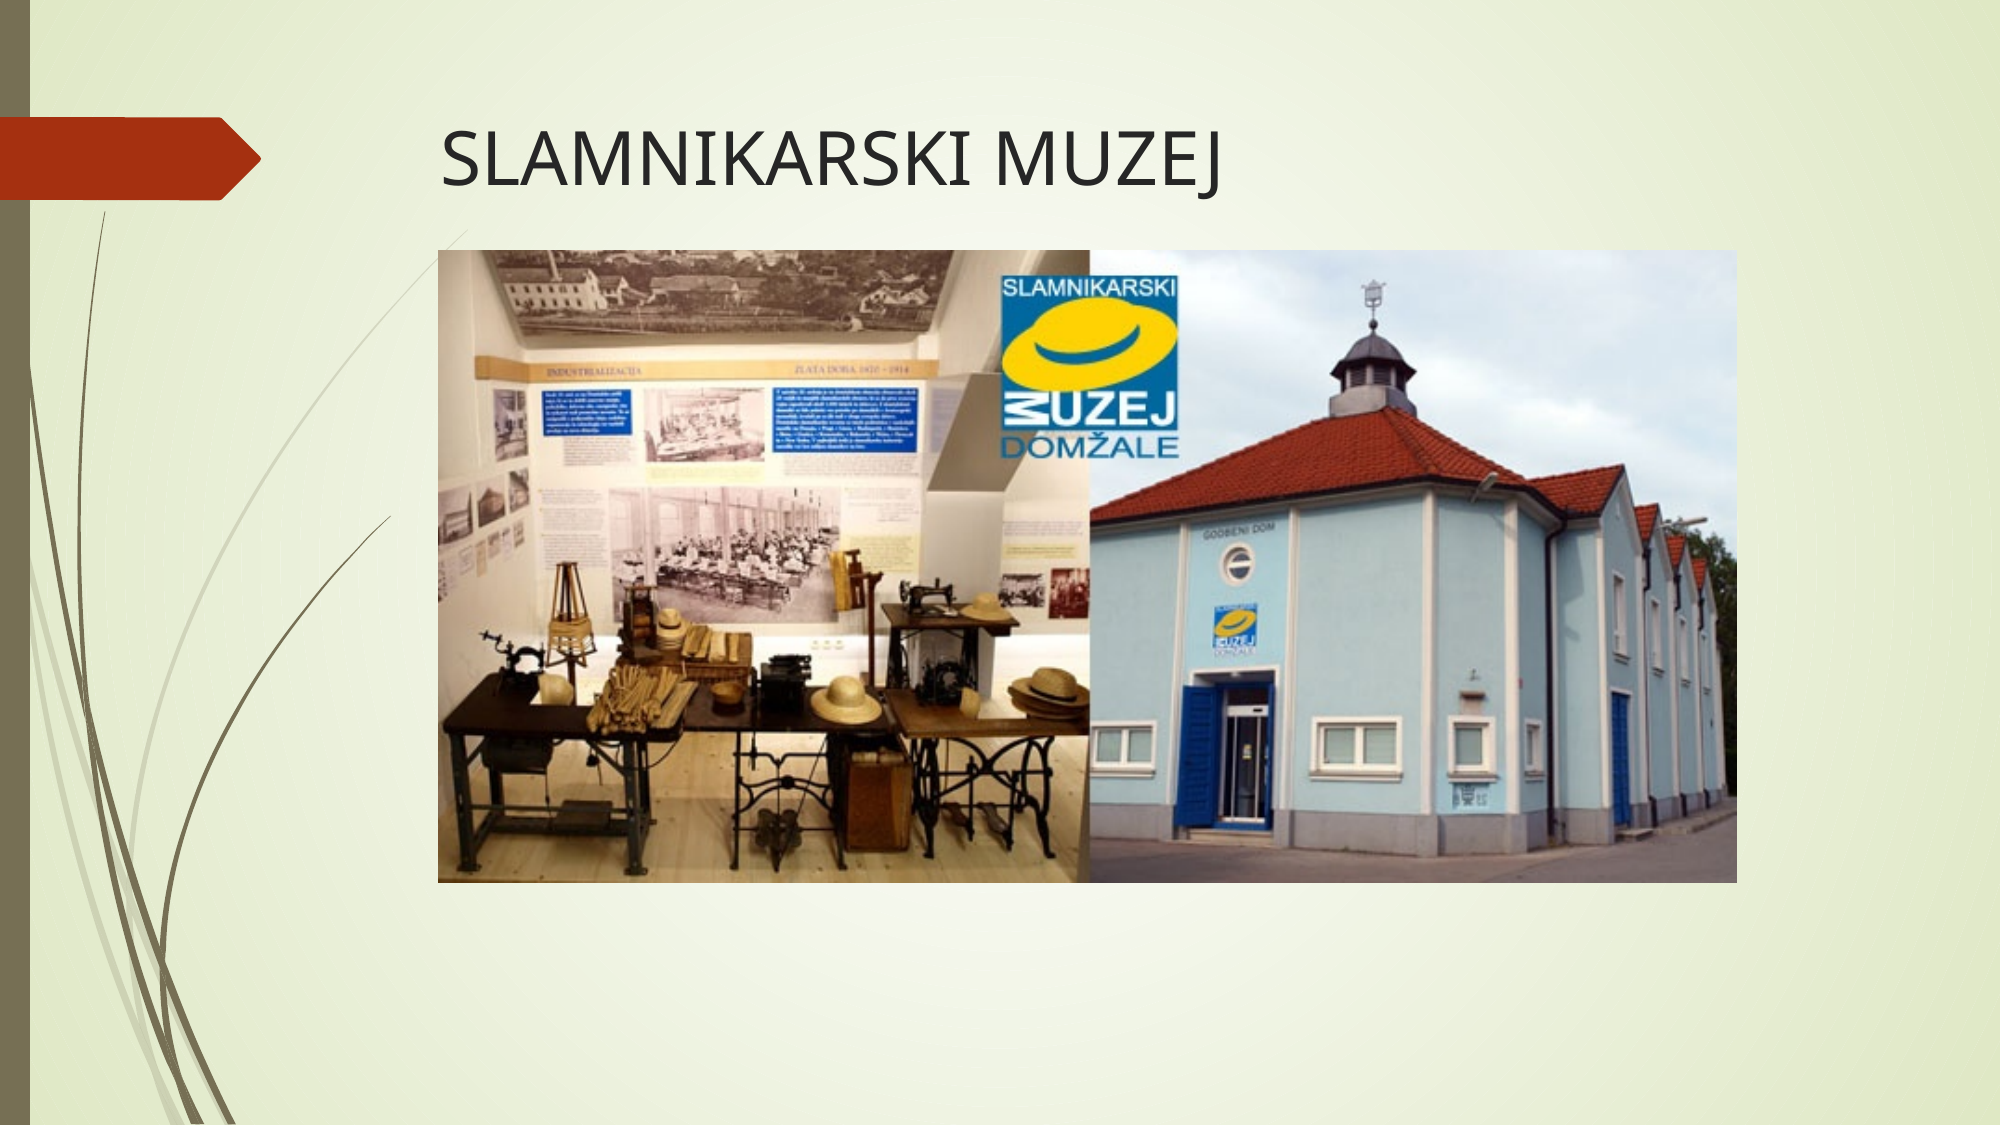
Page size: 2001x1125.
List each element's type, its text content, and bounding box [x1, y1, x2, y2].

title SLAMNIKARSKI MUZEJ [425, 102, 1888, 313]
picture [438, 250, 1737, 883]
